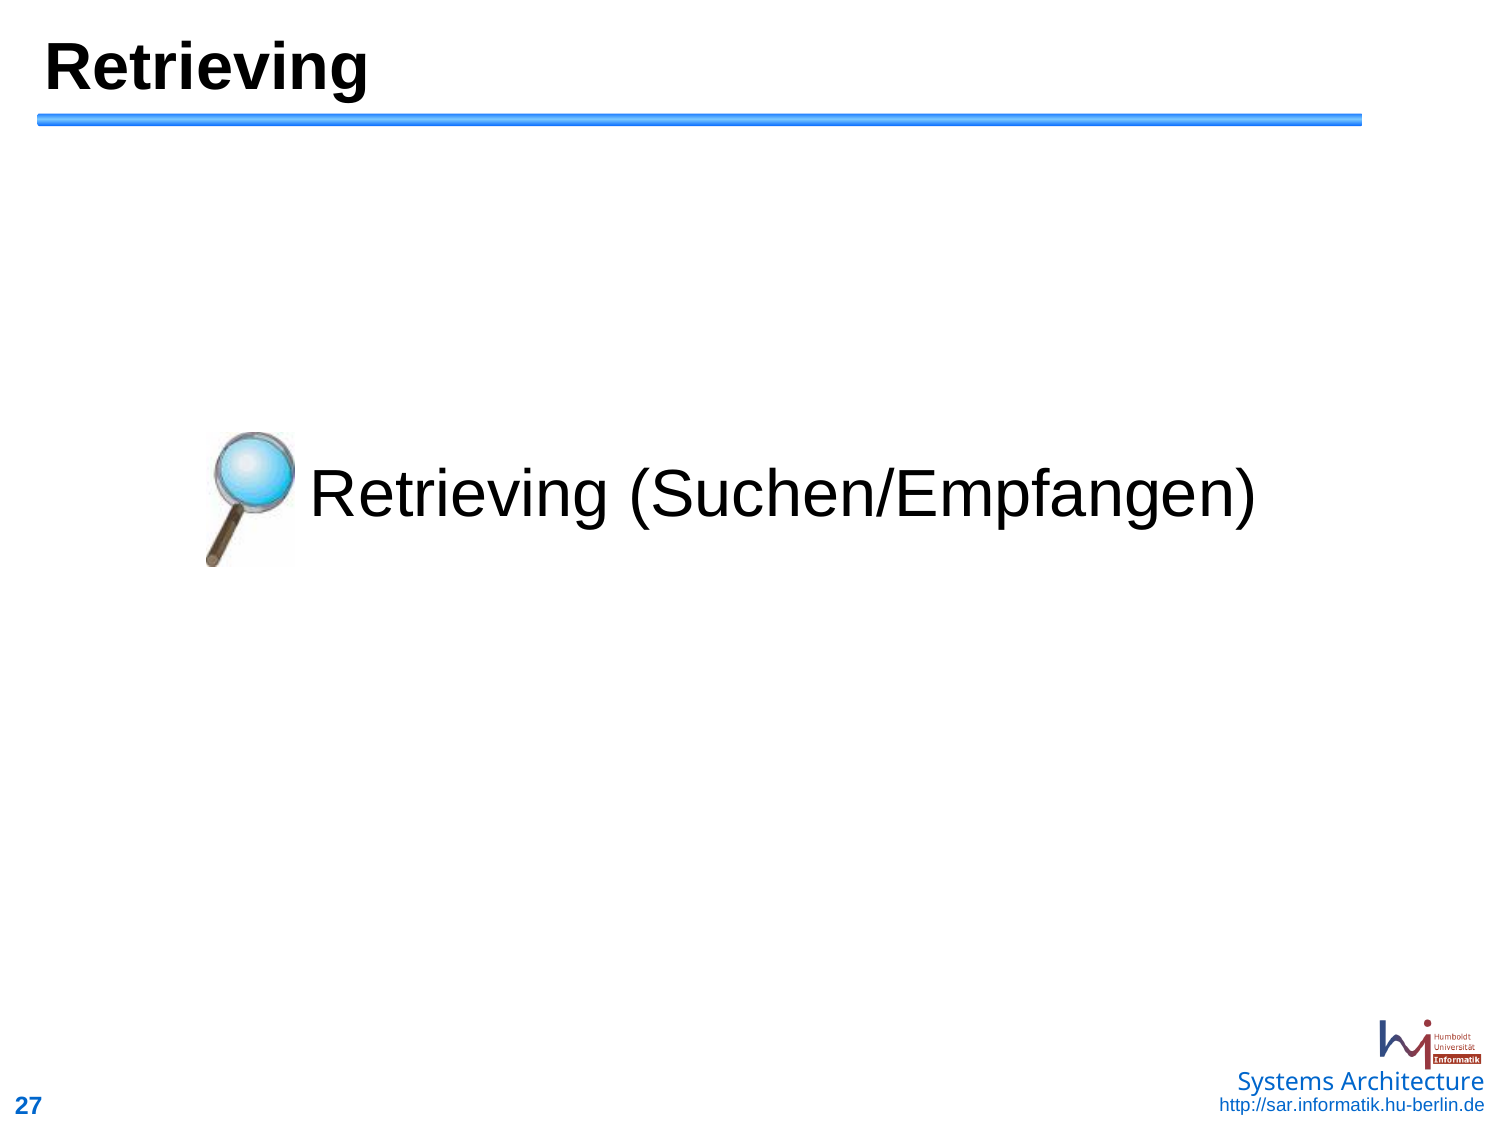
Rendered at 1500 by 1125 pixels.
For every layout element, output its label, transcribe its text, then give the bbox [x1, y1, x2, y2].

picture [206, 432, 295, 567]
text_box Retrieving (Suchen/Empfangen) [295, 448, 1273, 539]
picture [1376, 1016, 1483, 1071]
title Retrieving [29, 20, 1500, 114]
